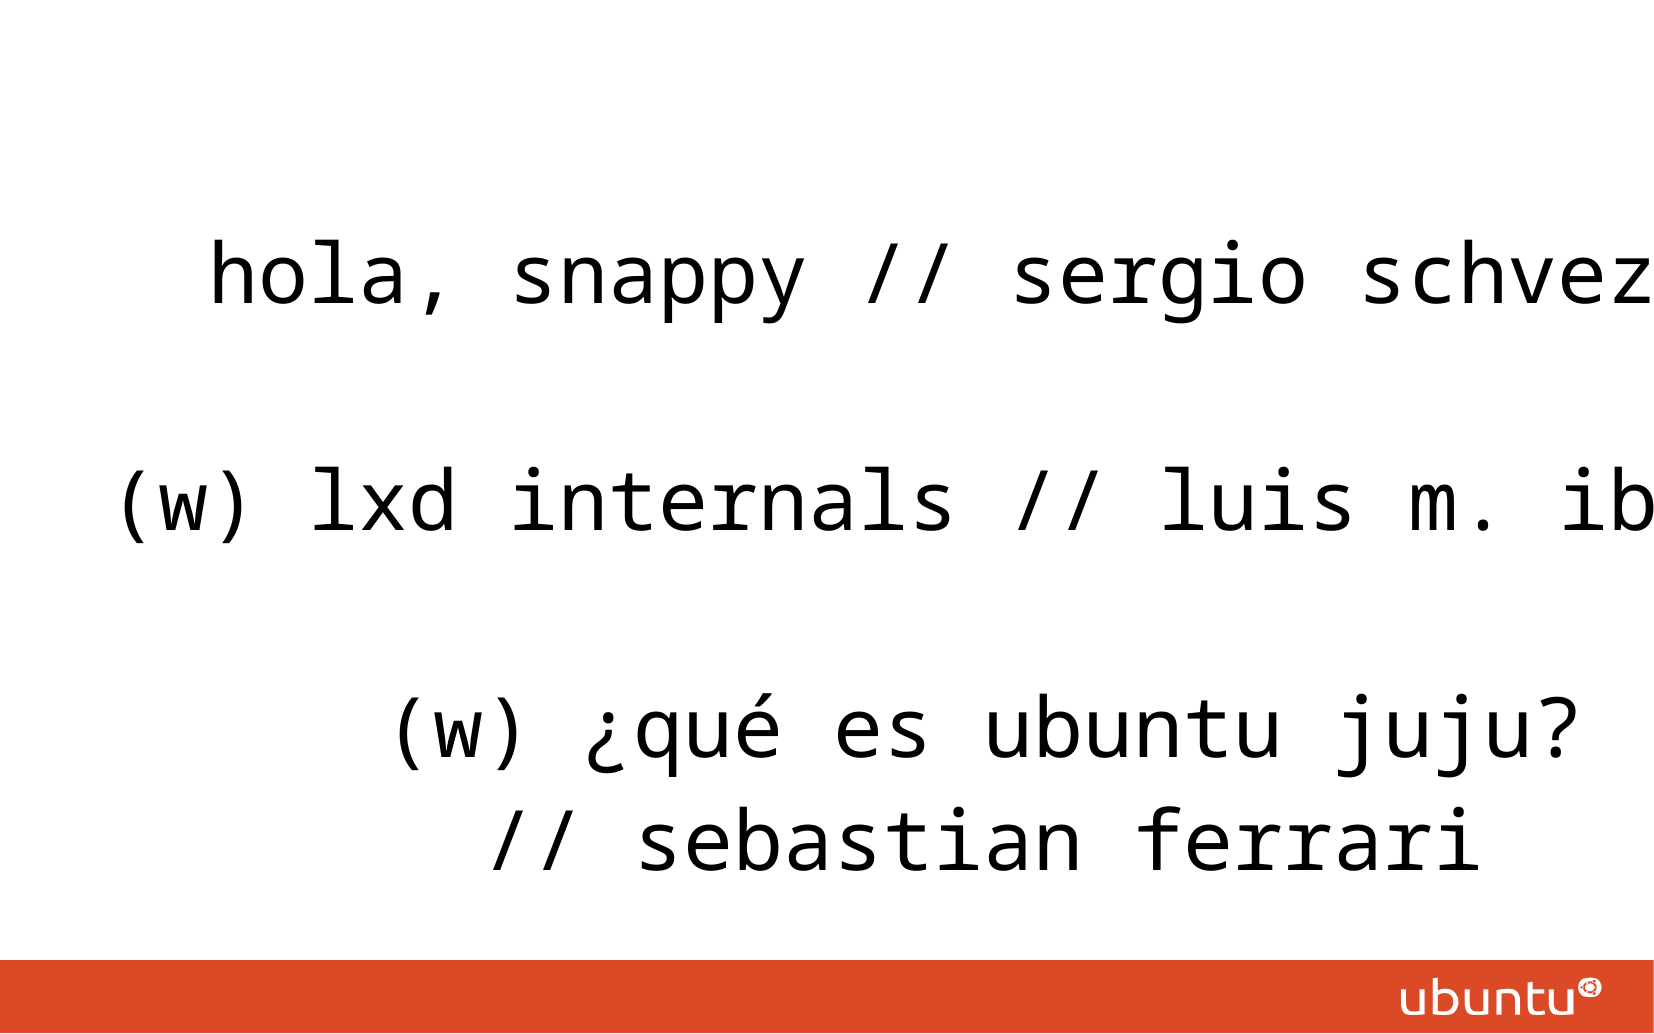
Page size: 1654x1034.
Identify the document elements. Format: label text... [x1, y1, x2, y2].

picture [0, 960, 1654, 1033]
text_box hola, snappy // sergio schvezov (w) lxd internals // luis m. ibarra (w) ¿qué es ubuntu juju? // sebastian ferrari [94, 206, 1585, 723]
